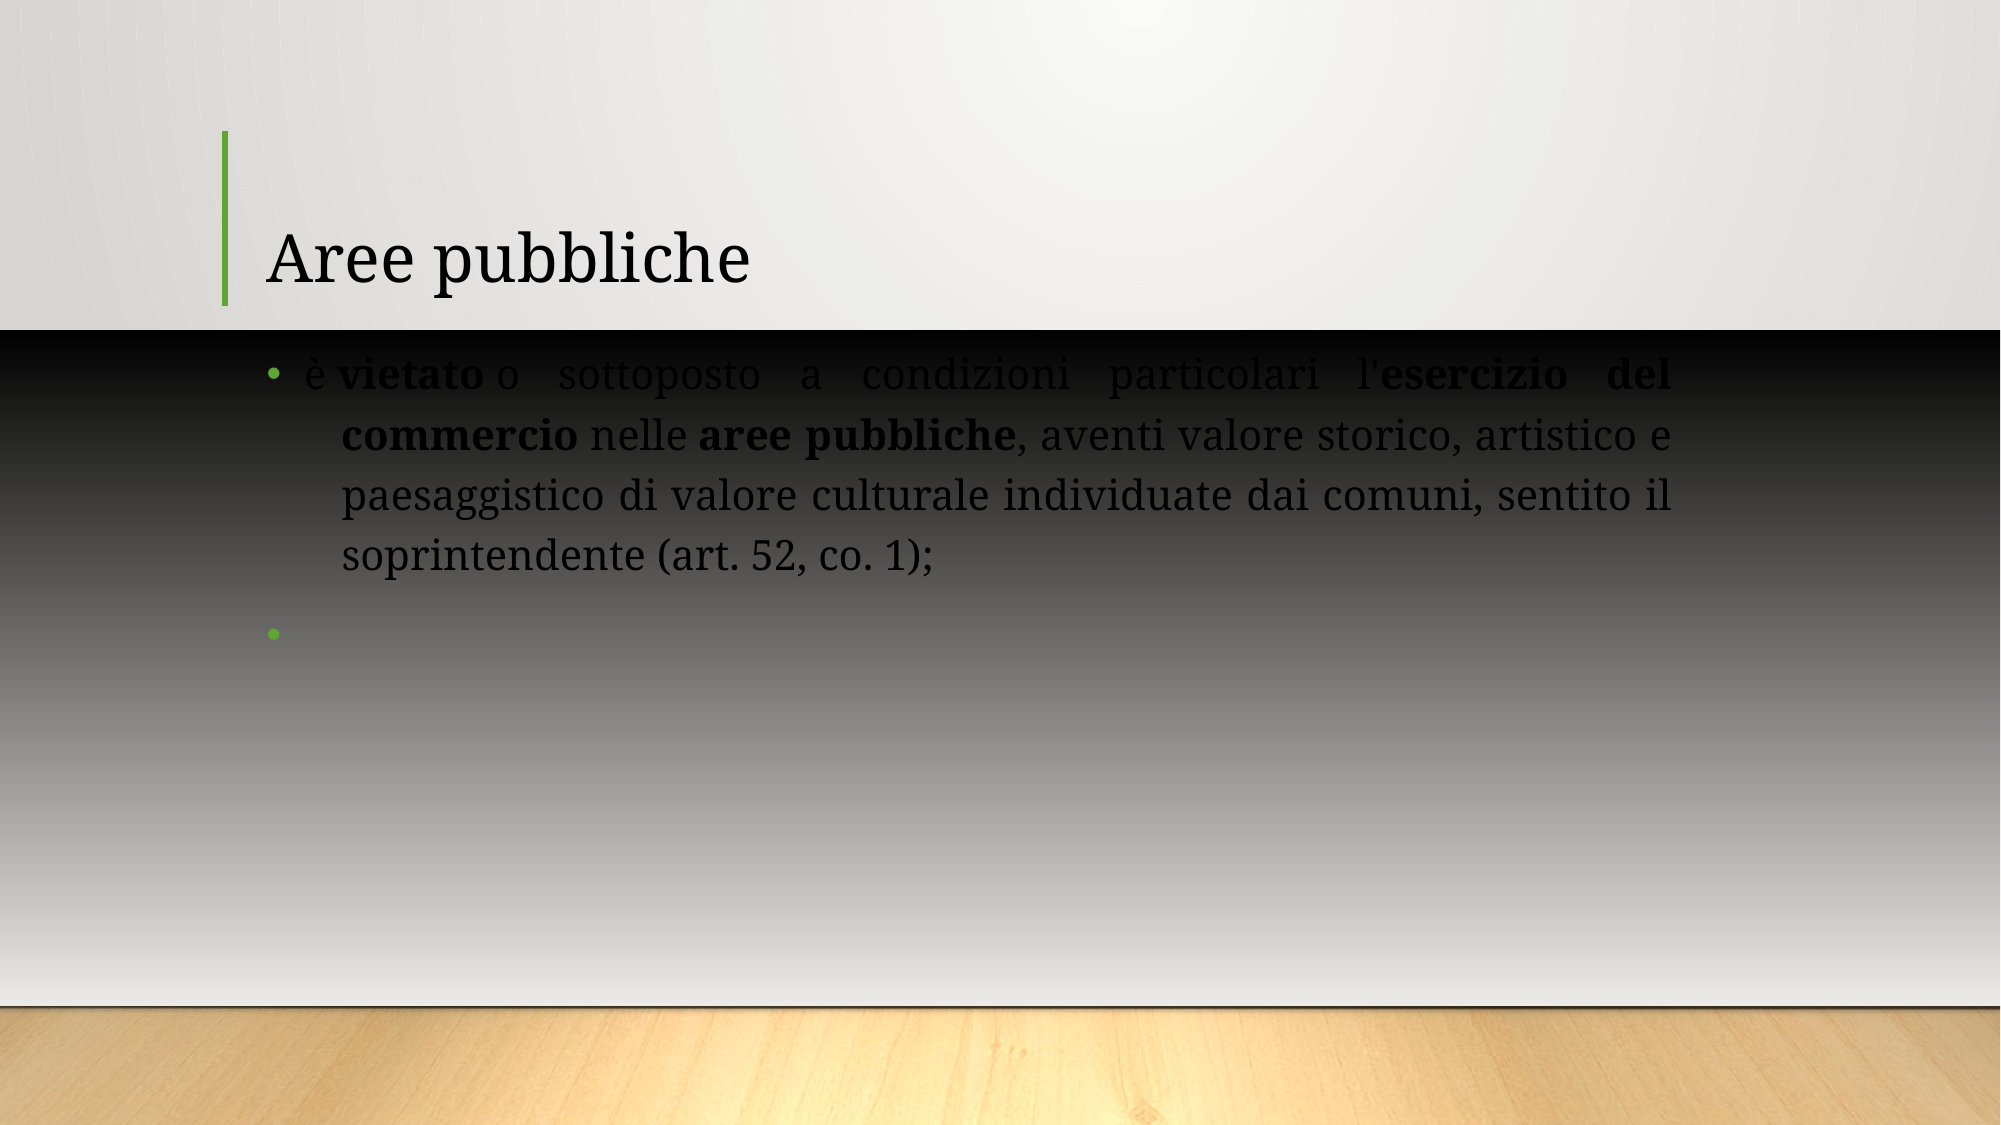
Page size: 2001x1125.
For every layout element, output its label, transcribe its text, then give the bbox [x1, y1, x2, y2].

title Aree pubbliche [251, 131, 1814, 305]
list è vietato o sottoposto a condizioni particolari l'esercizio del commercio nelle aree pubbliche, aventi valore storico, artistico e paesaggistico di valore culturale individuate dai comuni, sentito il soprintendente (art. 52, co. 1); [251, 330, 1814, 897]
